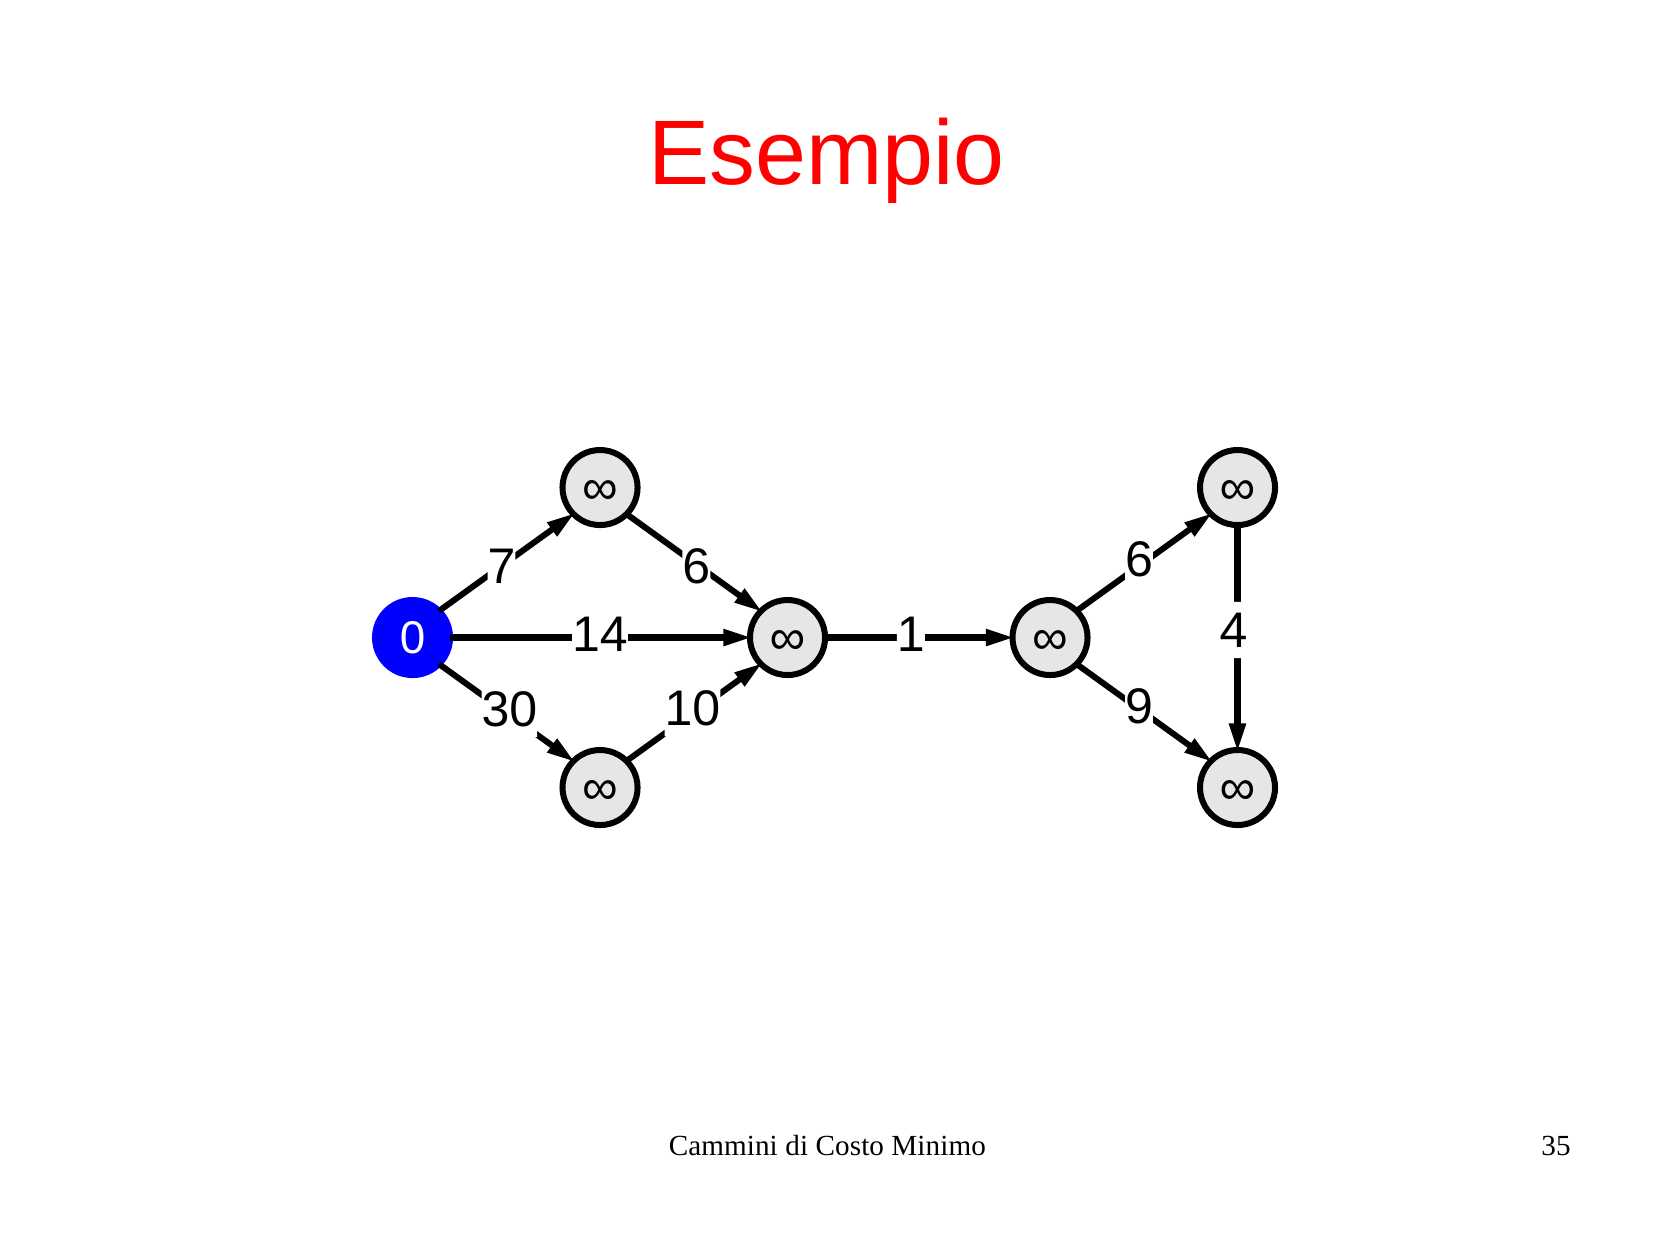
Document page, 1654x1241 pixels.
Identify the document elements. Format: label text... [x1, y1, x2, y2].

text_box 9 [1125, 678, 1153, 736]
text_box ∞ [562, 450, 638, 526]
text_box 6 [1125, 530, 1153, 588]
text_box ∞ [562, 750, 638, 826]
text_box 30 [481, 680, 538, 738]
text_box 7 [487, 538, 516, 595]
text_box ∞ [750, 600, 825, 676]
text_box 10 [664, 680, 721, 737]
text_box ∞ [1200, 450, 1276, 525]
text_box ∞ [1200, 750, 1276, 826]
text_box 0 [375, 600, 450, 676]
text_box 1 [896, 605, 925, 663]
title Esempio [82, 49, 1571, 257]
text_box ∞ [1012, 600, 1088, 676]
text_box 14 [572, 605, 628, 663]
text_box 4 [1219, 601, 1248, 659]
text_box 6 [682, 538, 711, 595]
